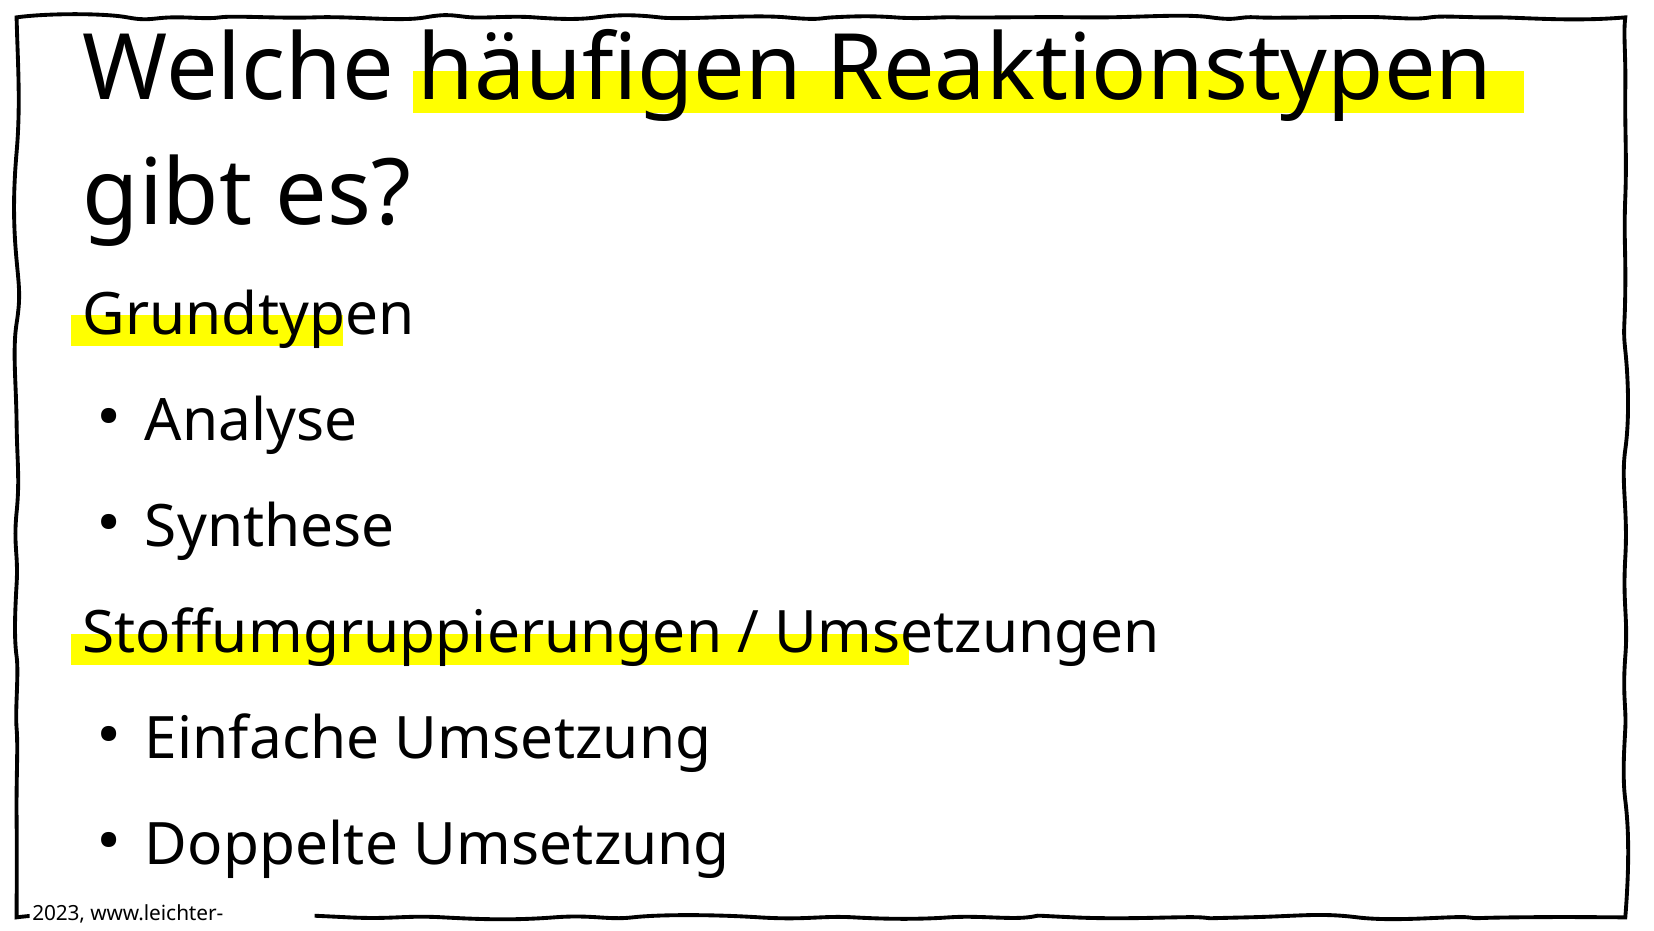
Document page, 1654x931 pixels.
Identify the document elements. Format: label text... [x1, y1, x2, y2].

list Grundtypen Analyse Synthese Stoffumgruppierungen / Umsetzungen Einfache Umsetzung Doppelte Umsetzung [82, 271, 1571, 886]
title Welche häufigen Reaktionstypen gibt es? [82, 1, 1571, 253]
